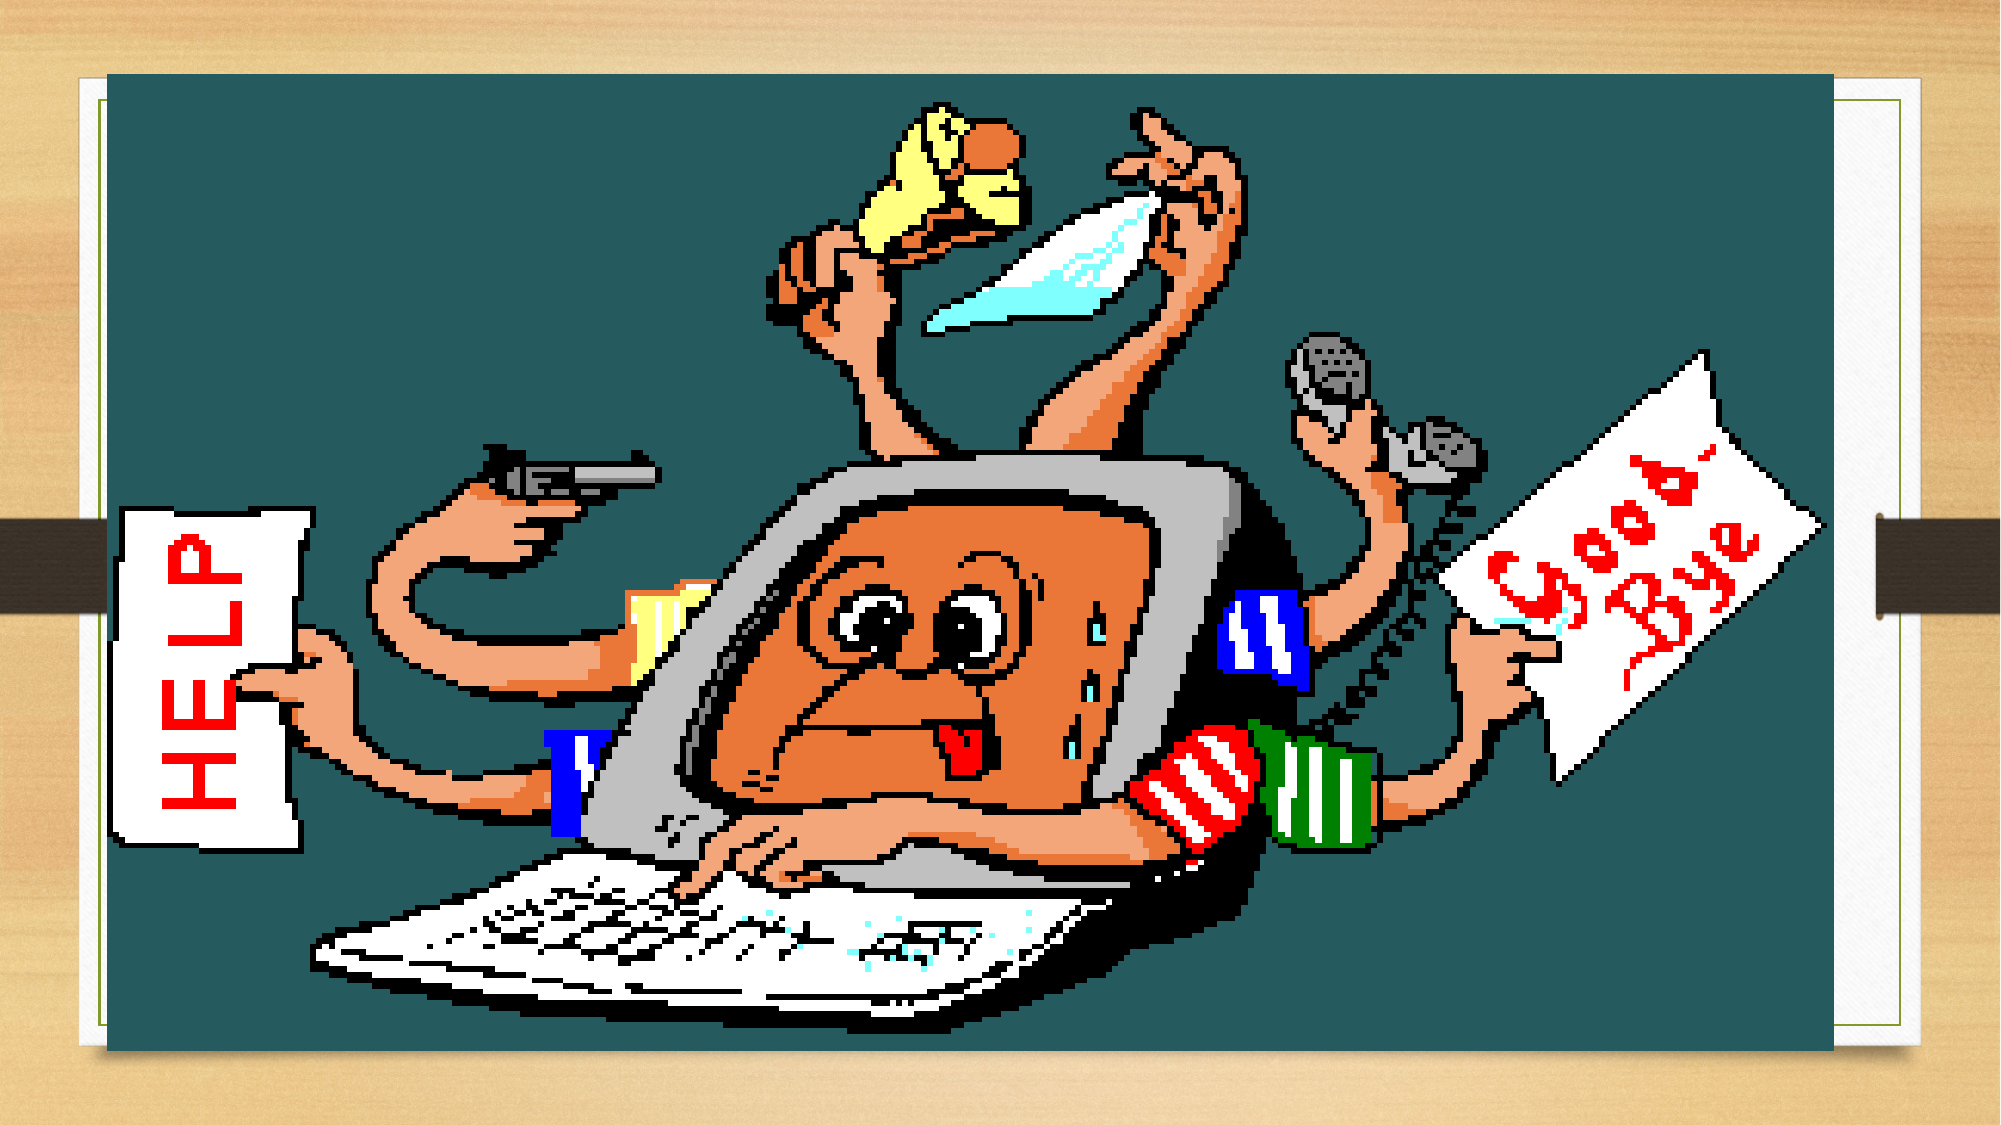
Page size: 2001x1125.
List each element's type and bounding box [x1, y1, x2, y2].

picture [107, 74, 1834, 1051]
